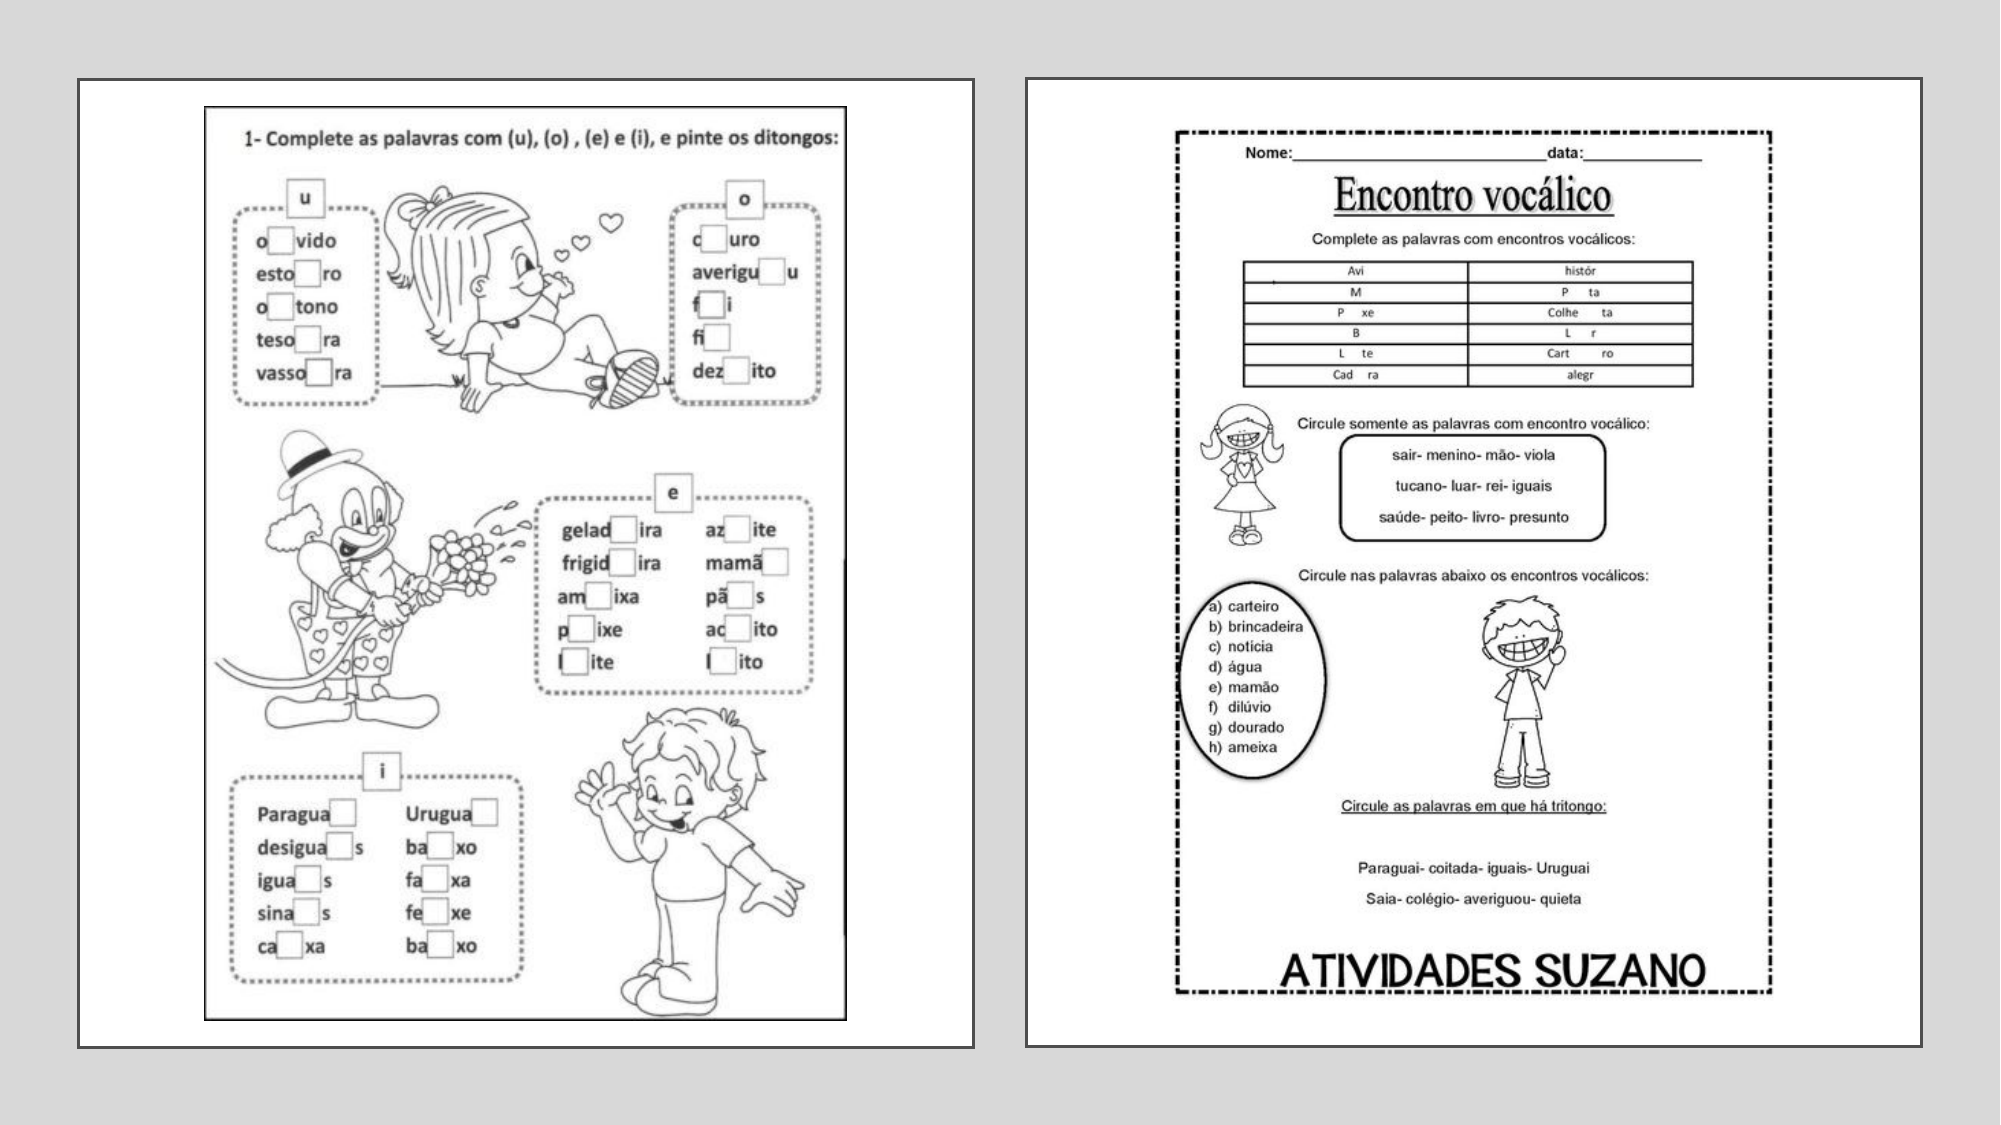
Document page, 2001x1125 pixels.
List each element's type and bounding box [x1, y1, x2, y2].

picture [1150, 105, 1798, 1020]
text_box [0, 0, 2000, 1125]
picture [204, 106, 847, 1021]
